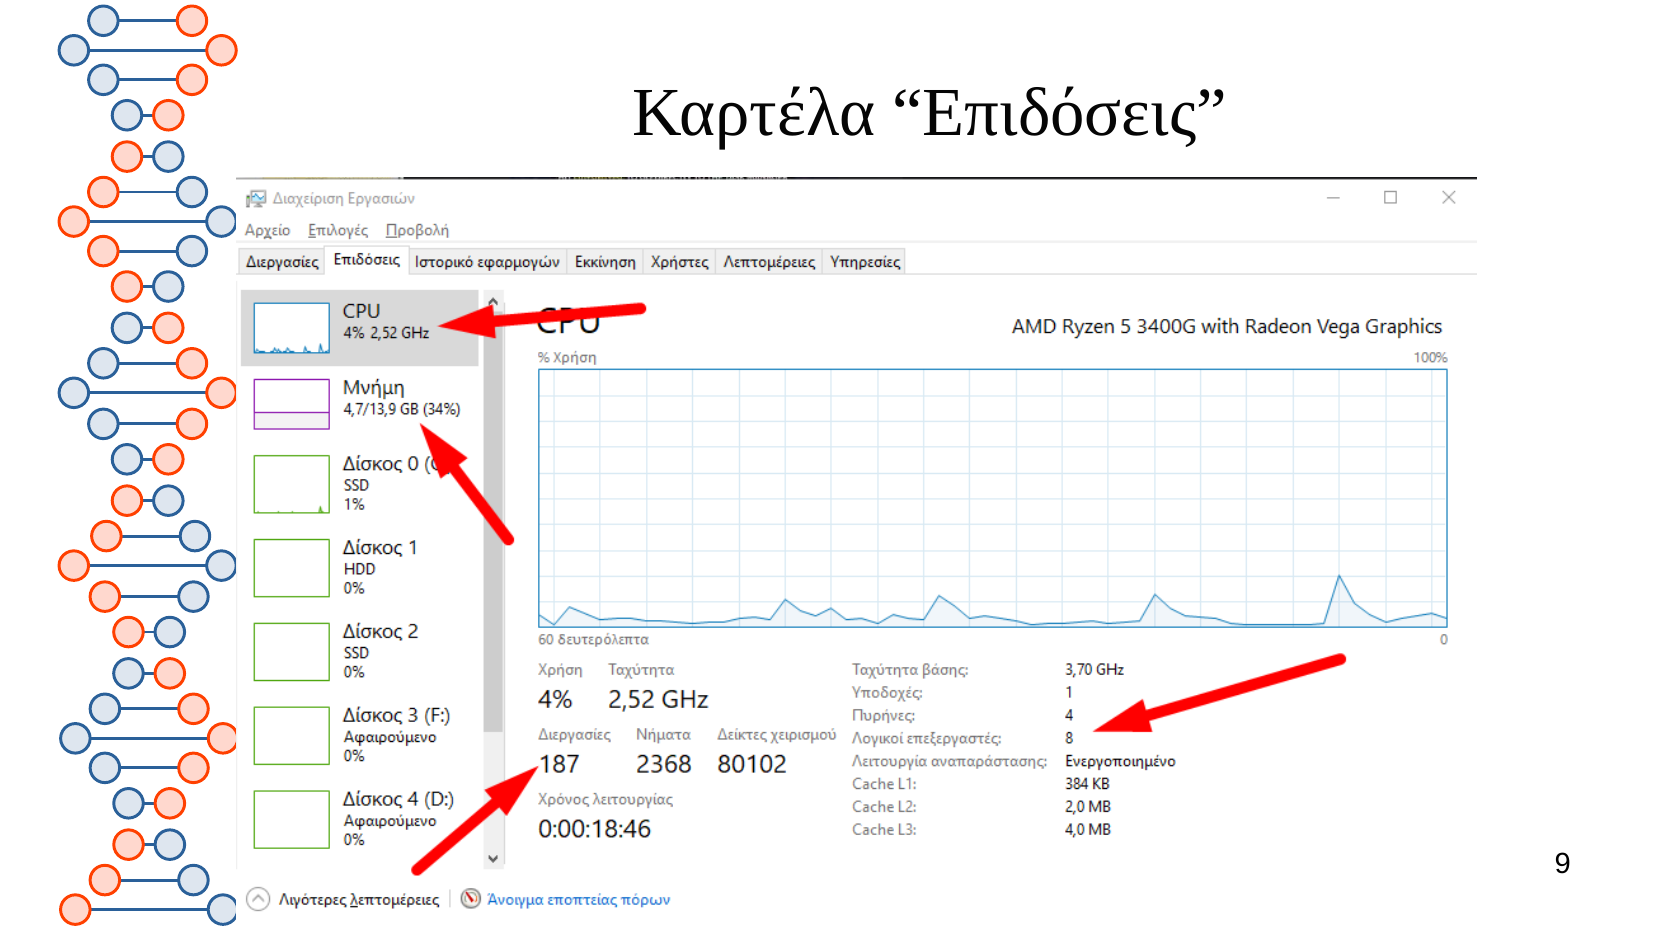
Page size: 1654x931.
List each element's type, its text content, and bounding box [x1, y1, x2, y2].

title Καρτέλα “Επιδόσεις” [265, 35, 1595, 189]
picture [236, 177, 1477, 929]
